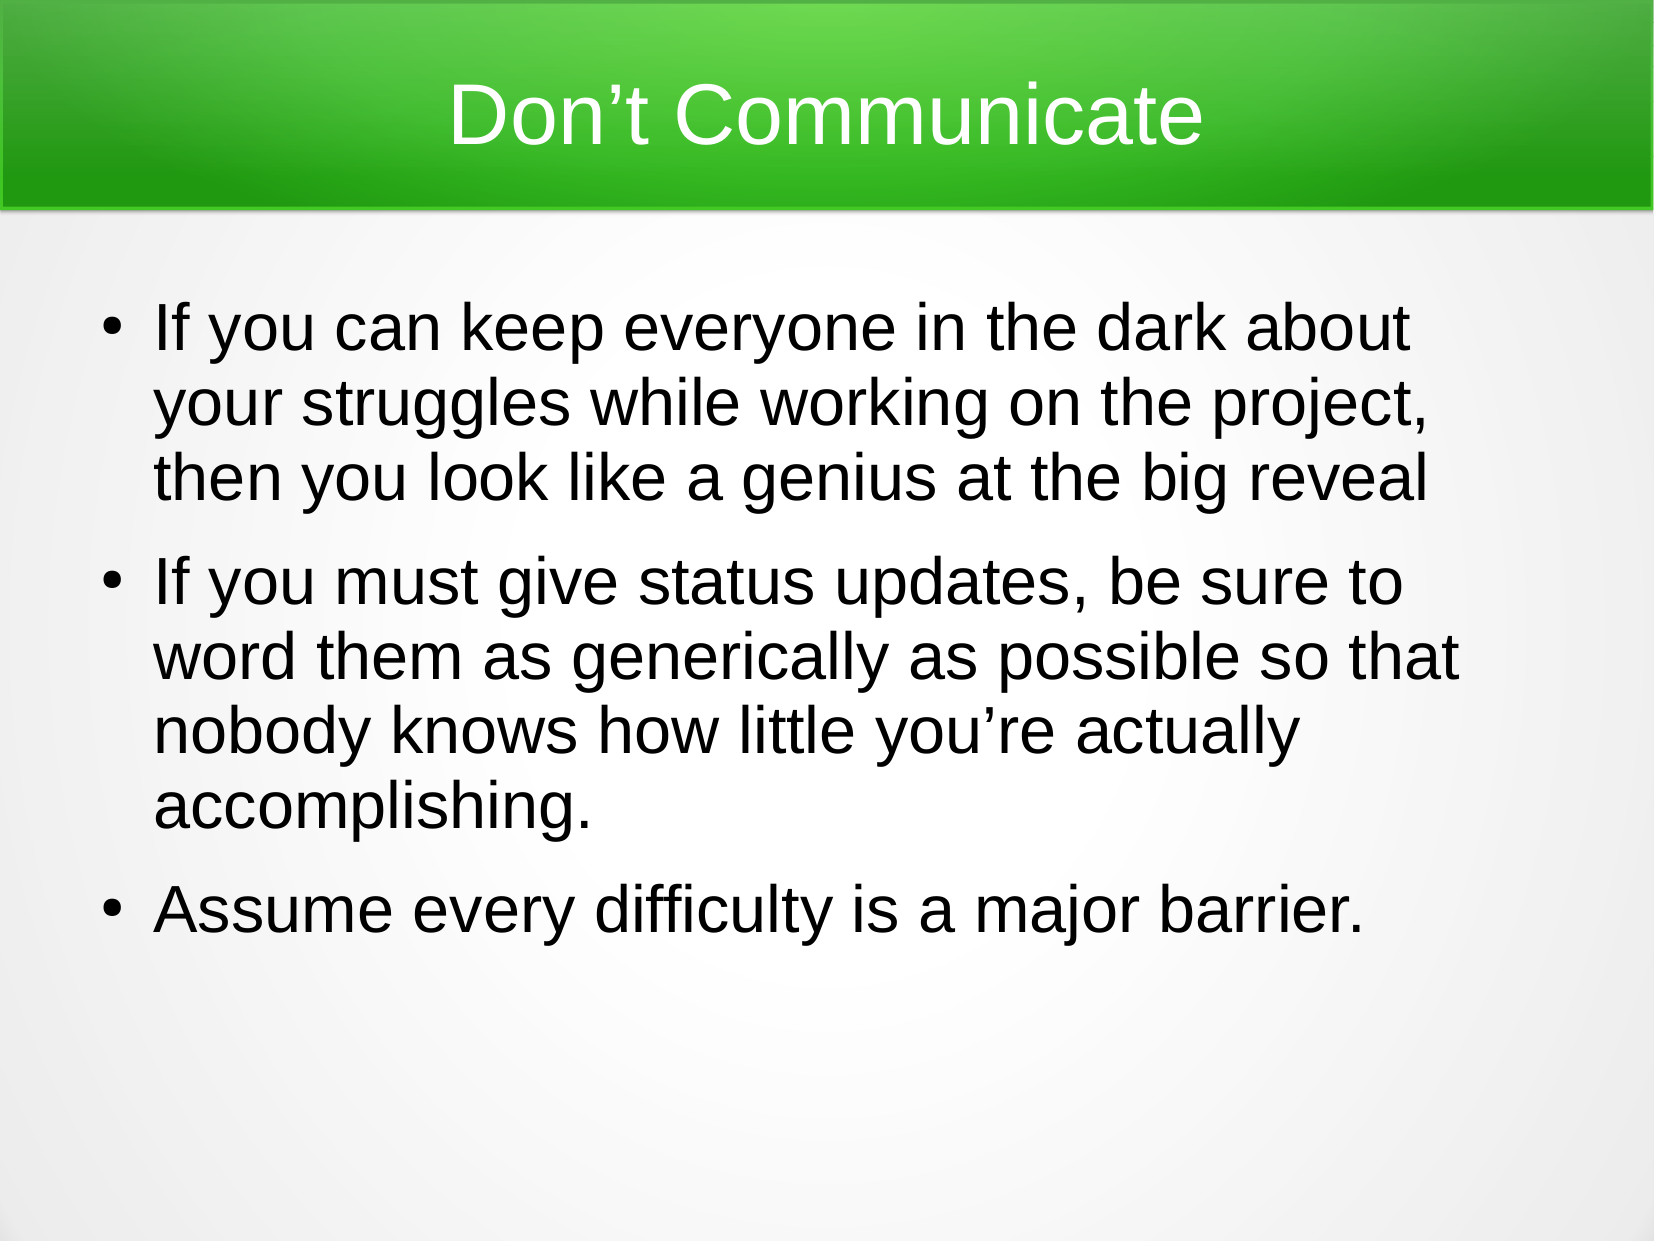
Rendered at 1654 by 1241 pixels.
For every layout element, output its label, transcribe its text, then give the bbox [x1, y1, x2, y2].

list If you can keep everyone in the dark about your struggles while working on the project, then you look like a genius at the big reveal If you must give status updates, be sure to word them as generically as possible so that nobody knows how little you’re actually accomplishing. Assume every difficulty is a major barrier. [82, 290, 1538, 1010]
title Don’t Communicate [82, 49, 1571, 179]
